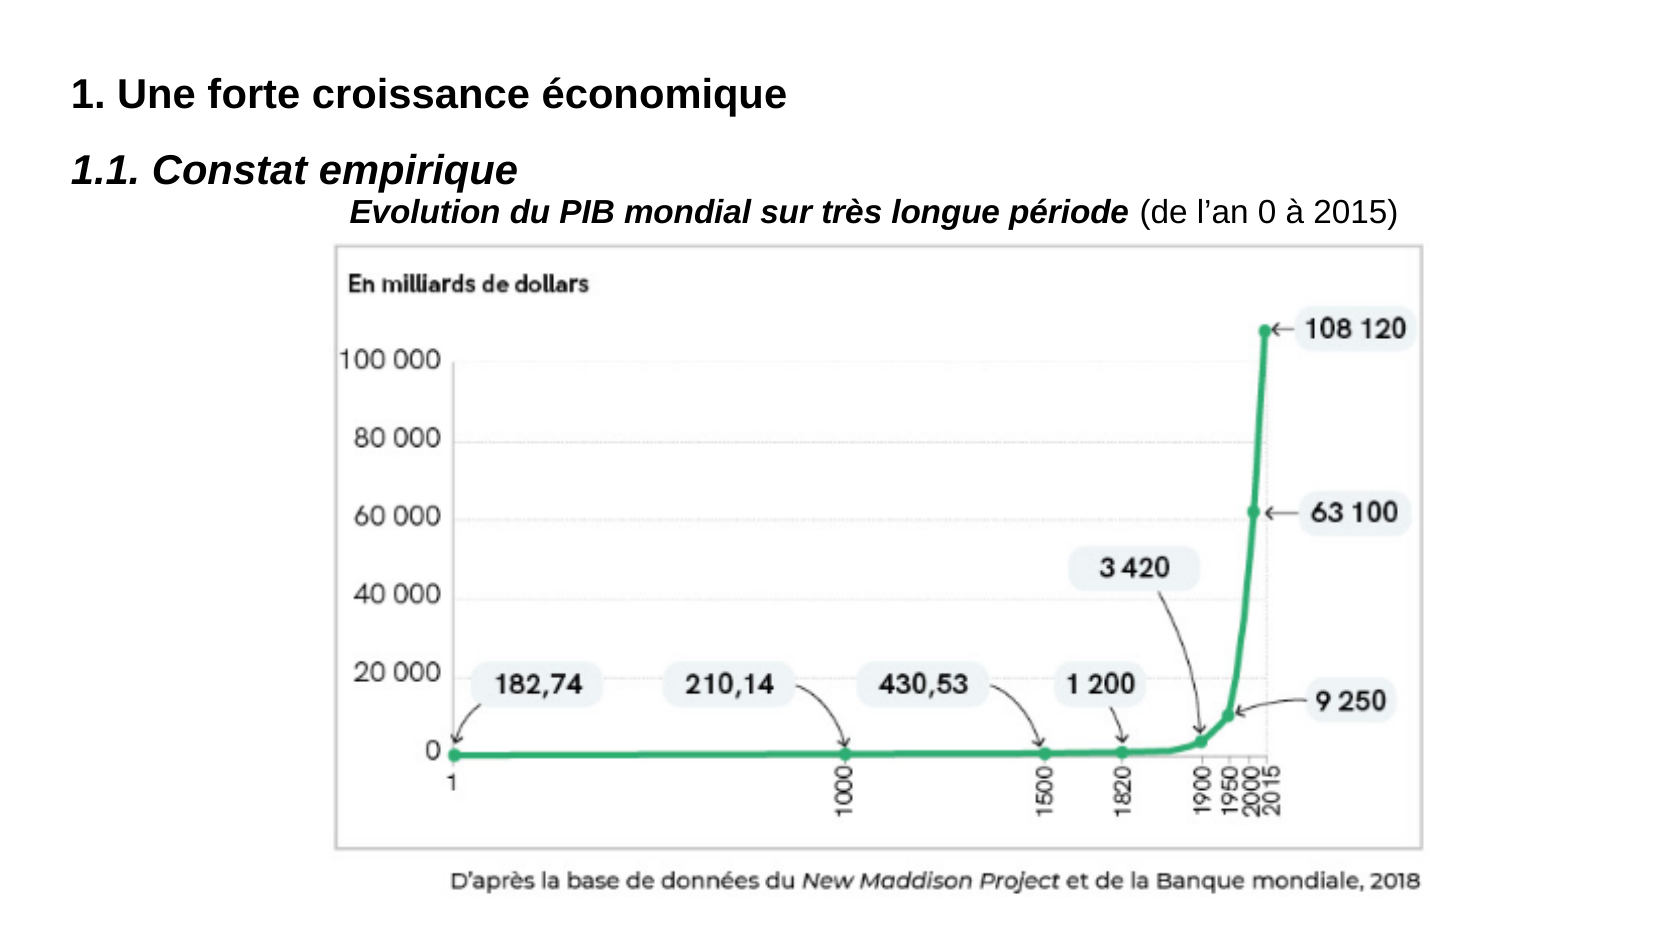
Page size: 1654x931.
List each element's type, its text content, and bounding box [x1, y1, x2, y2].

list 1. Une forte croissance économique 1.1. Constat empirique Evolution du PIB mondial sur très longue période (de l’an 0 à 2015) [70, 70, 1607, 863]
picture [327, 239, 1430, 898]
